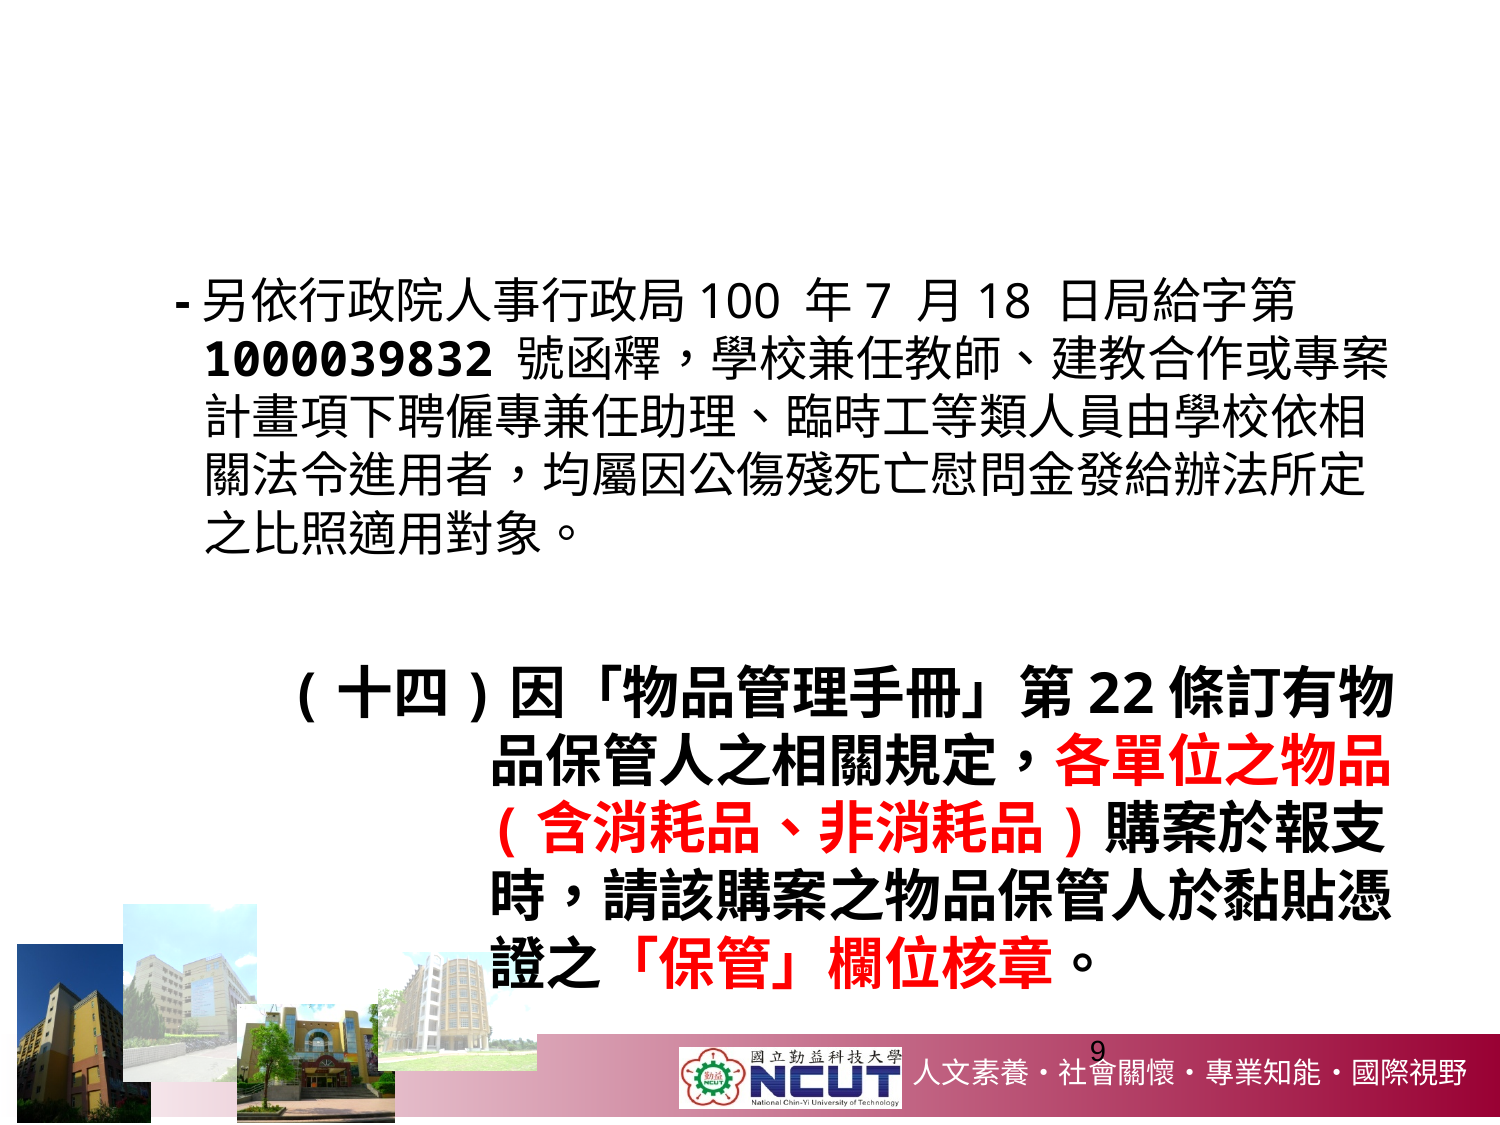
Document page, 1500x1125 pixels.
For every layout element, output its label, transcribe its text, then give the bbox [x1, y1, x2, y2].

text_box [1074, 1024, 1426, 1103]
list -另依行政院人事行政局100 年7 月18 日局給字第1000039832 號函釋，學校兼任教師、建教合作或專案計畫項下聘僱專兼任助理、臨時工等類人員由學校依相關法令進用者，均屬因公傷殘死亡慰問金發給辦法所定之比照適用對象。 (十四)因「物品管理手冊」第22條訂有物品保管人之相關規定，各單位之物品(含消耗品、非消耗品)購案於報支時，請該購案之物品保管人於黏貼憑證之「保管」欄位核章。 [75, 262, 1426, 1005]
